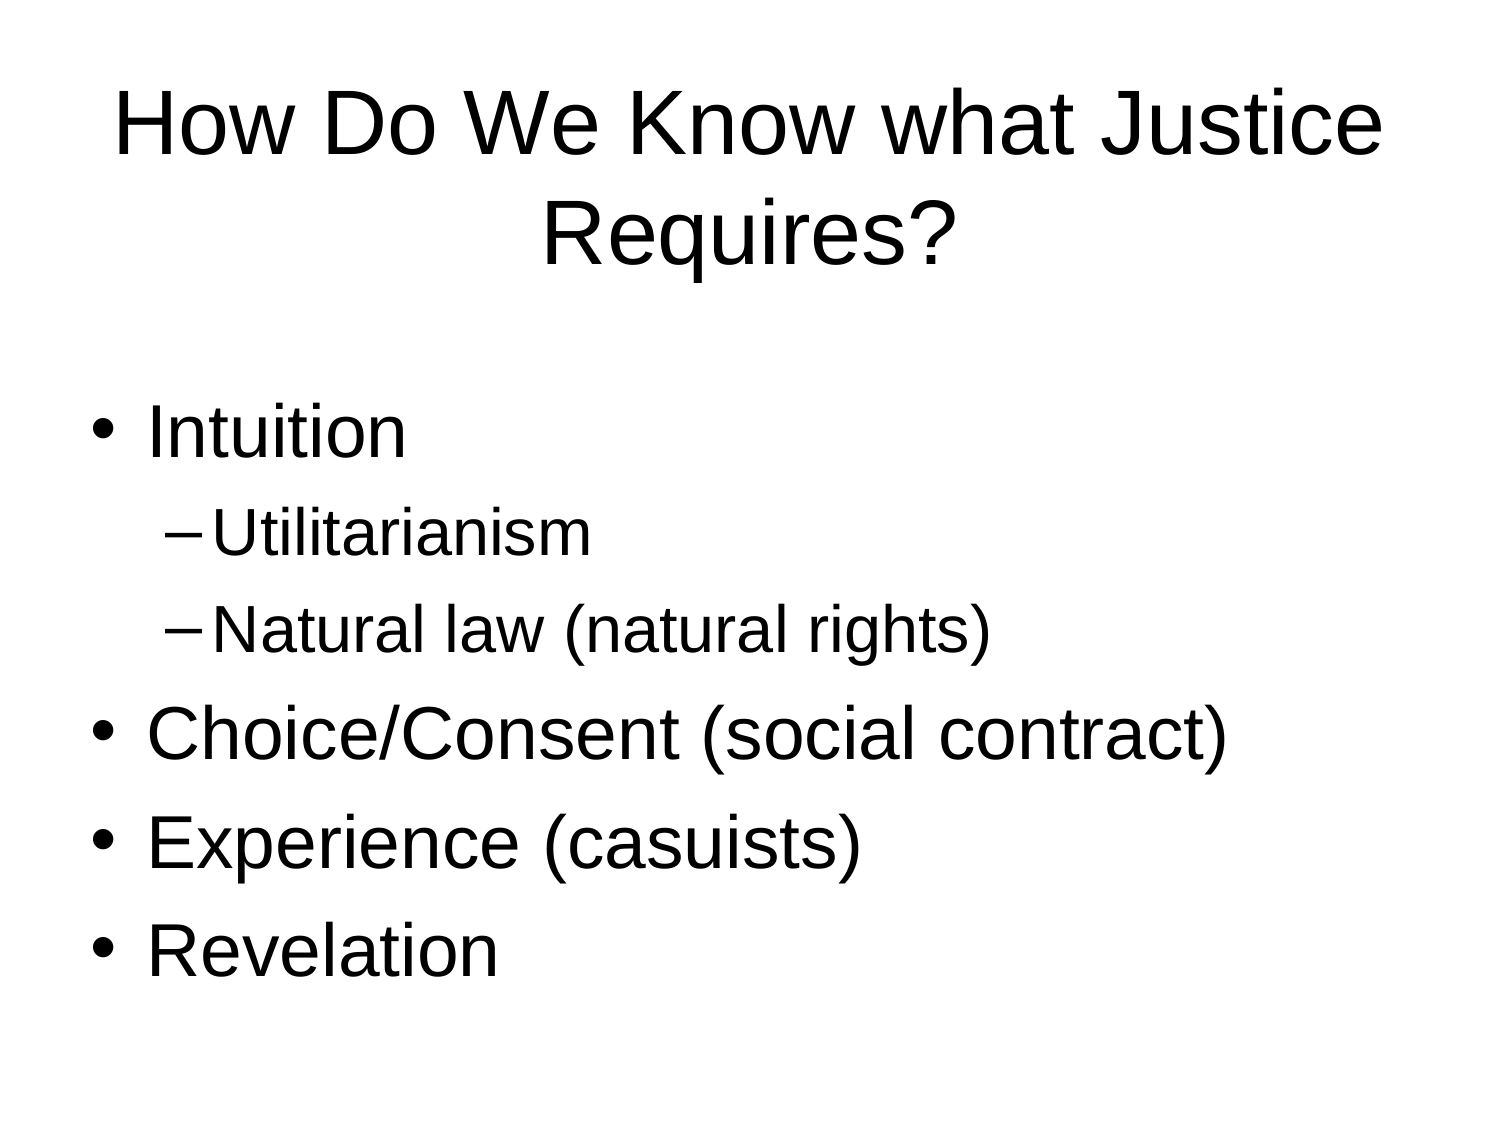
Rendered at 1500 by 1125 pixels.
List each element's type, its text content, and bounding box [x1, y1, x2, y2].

title How Do We Know what Justice Requires? [75, 45, 1426, 300]
list Intuition Utilitarianism Natural law (natural rights) Choice/Consent (social contract) Experience (casuists) Revelation [75, 374, 1426, 1109]
